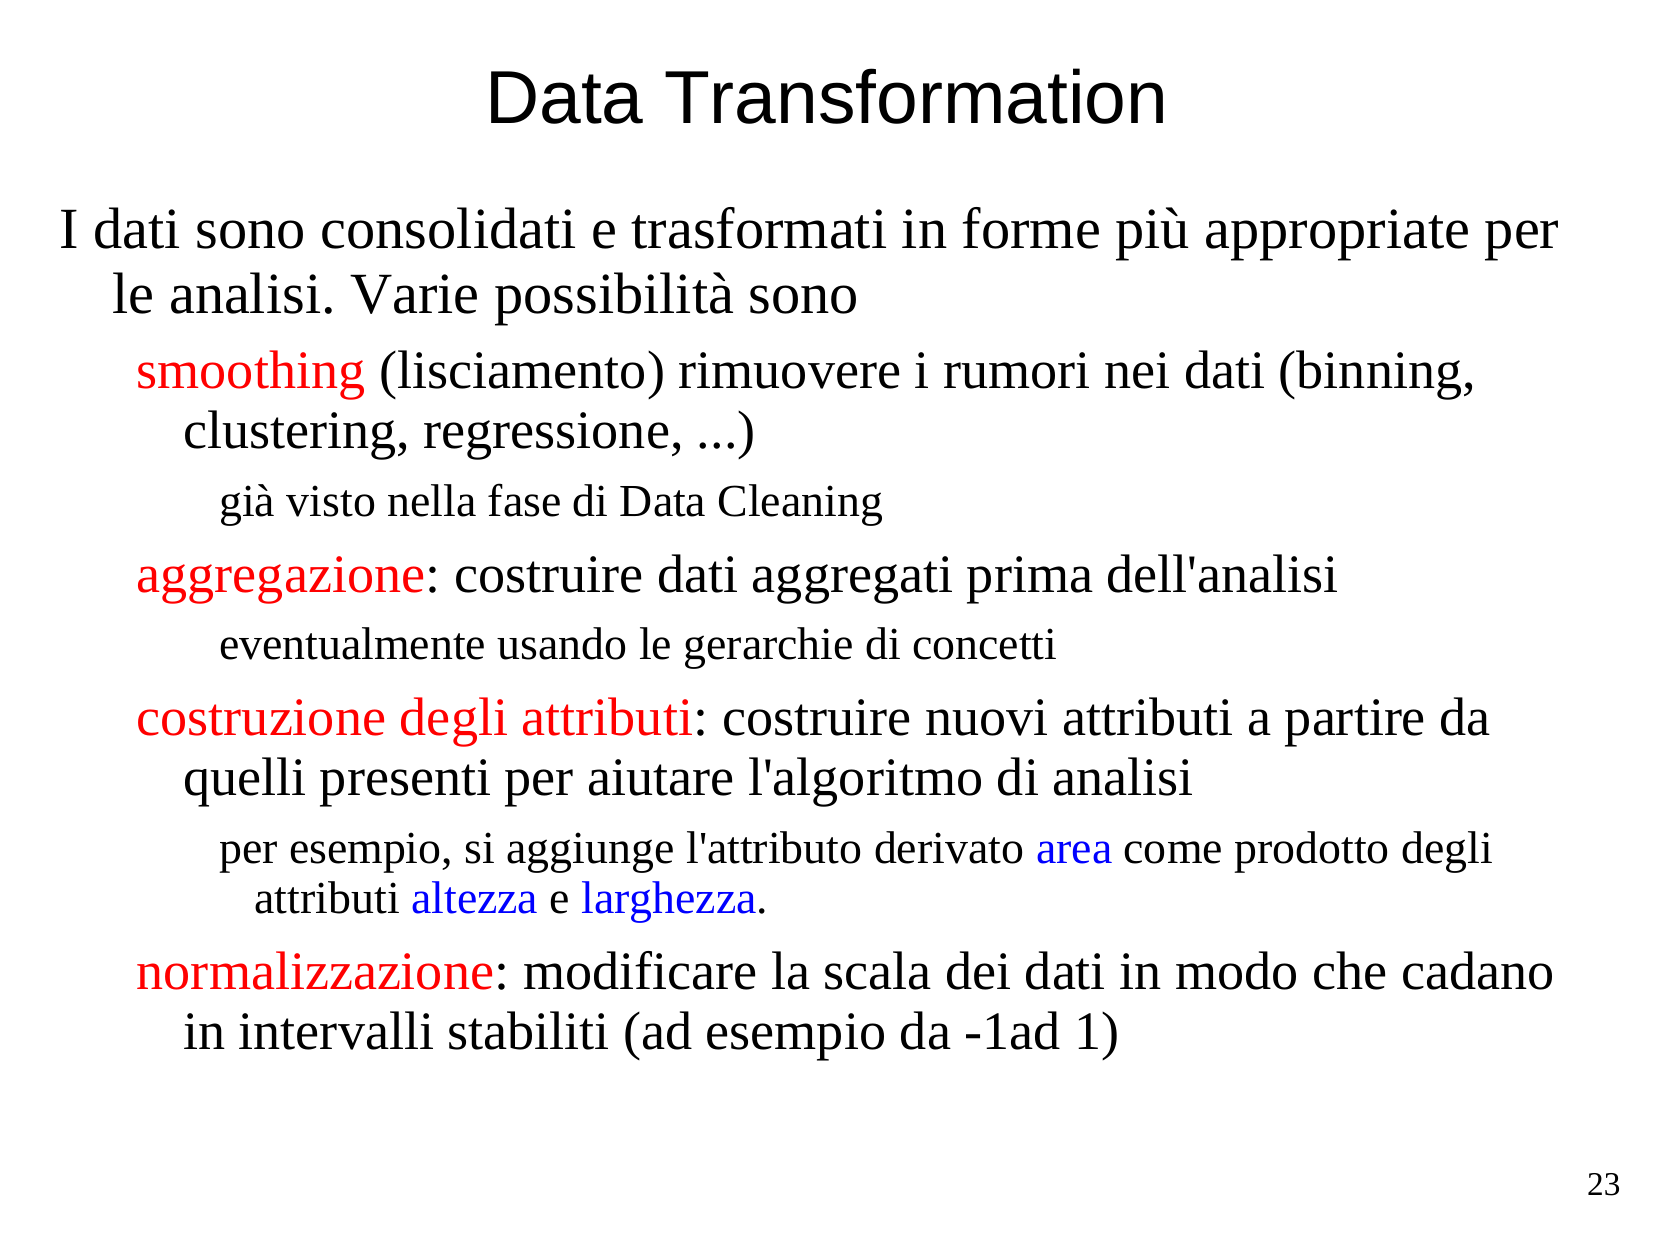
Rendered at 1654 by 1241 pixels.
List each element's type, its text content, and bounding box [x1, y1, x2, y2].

title Data Transformation [37, 30, 1617, 166]
list I dati sono consolidati e trasformati in forme più appropriate per le analisi. Varie possibilità sono smoothing (lisciamento) rimuovere i rumori nei dati (binning, clustering, regressione, ...) già visto nella fase di Data Cleaning aggregazione: costruire dati aggregati prima dell'analisi eventualmente usando le gerarchie di concetti costruzione degli attributi: costruire nuovi attributi a partire da quelli presenti per aiutare l'algoritmo di analisi per esempio, si aggiunge l'attributo derivato area come prodotto degli attributi altezza e larghezza. normalizzazione: modificare la scala dei dati in modo che cadano in intervalli stabiliti (ad esempio da -1ad 1) [42, 196, 1612, 1187]
